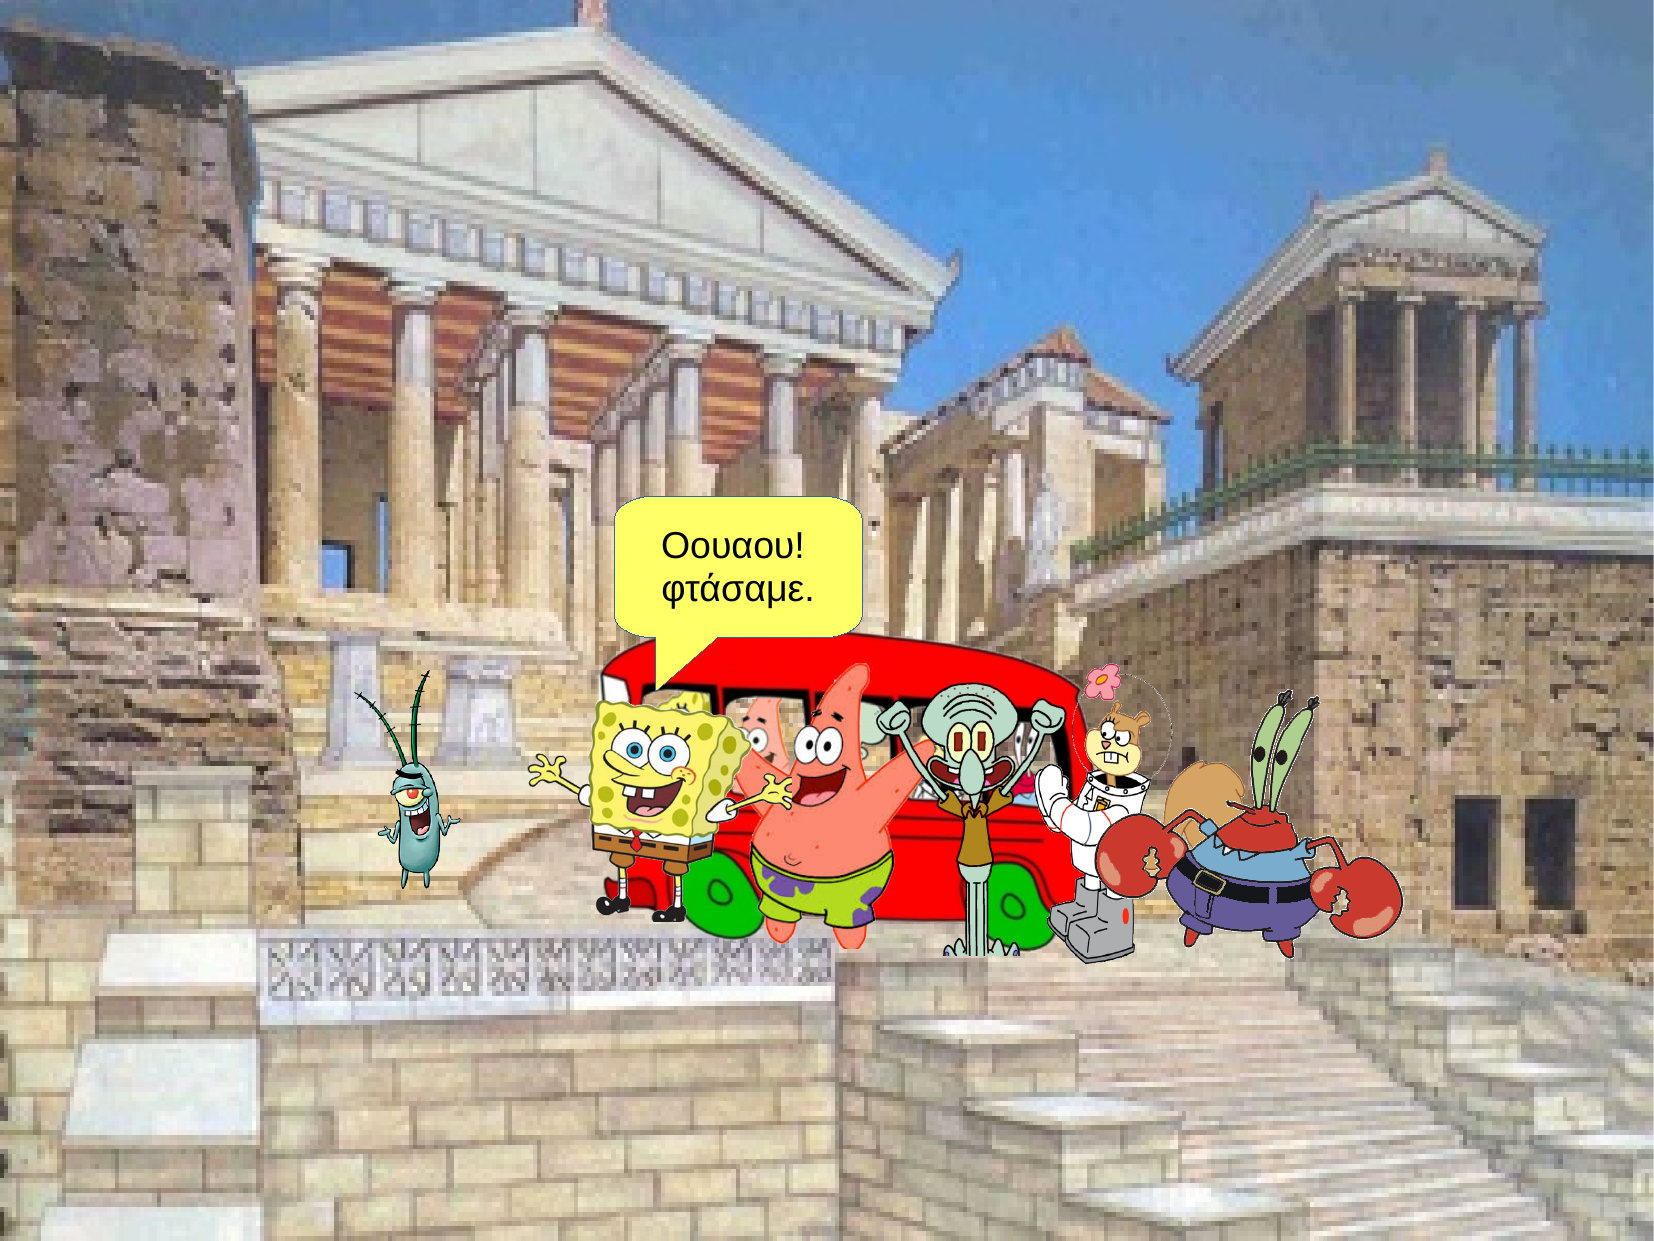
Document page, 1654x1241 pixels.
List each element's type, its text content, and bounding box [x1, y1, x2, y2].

text_box Οουαου! φτάσαμε. [614, 496, 863, 692]
picture [0, 0, 1654, 1241]
